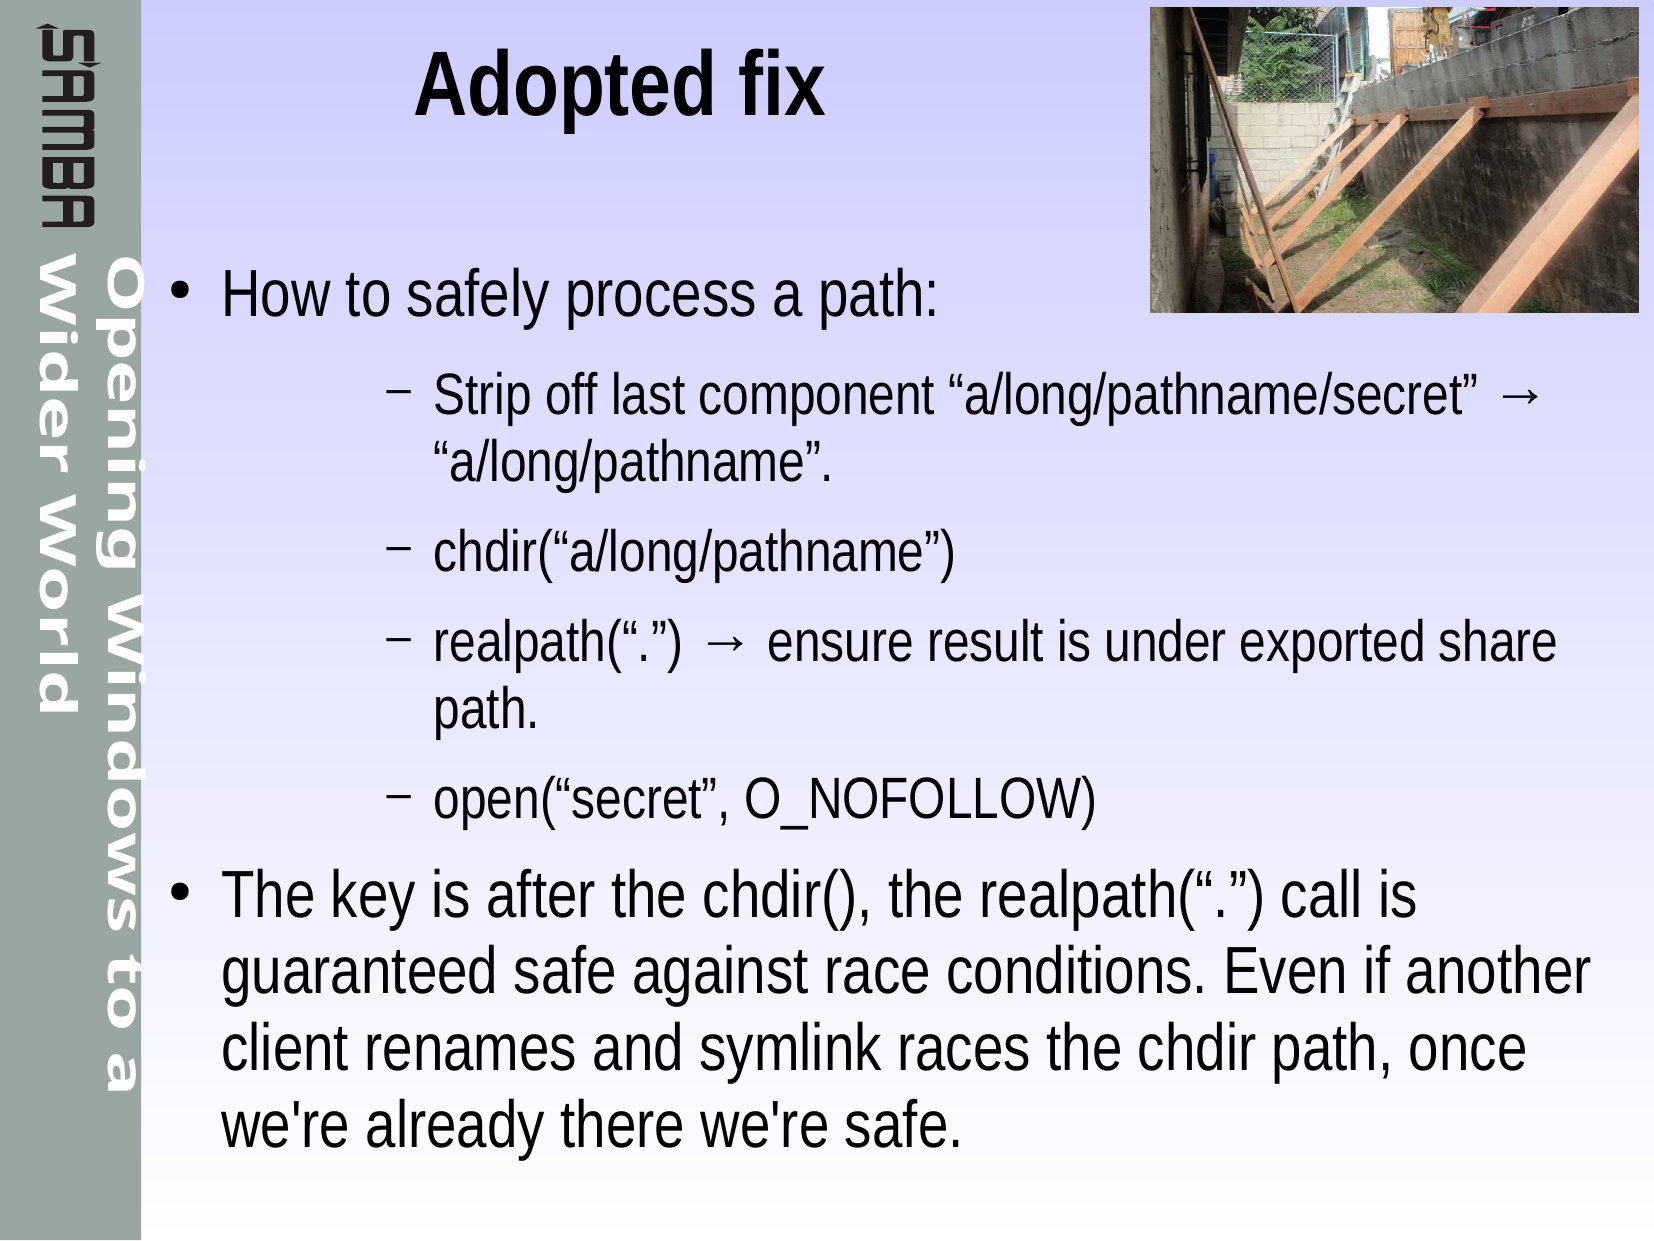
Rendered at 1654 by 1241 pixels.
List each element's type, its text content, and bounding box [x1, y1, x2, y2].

picture [1150, 7, 1639, 313]
list How to safely process a path: Strip off last component “a/long/pathname/secret” → “a/long/pathname”. chdir(“a/long/pathname”) realpath(“.”) → ensure result is under exported share path. open(“secret”, O_NOFOLLOW) The key is after the chdir(), the realpath(“.”) call is guaranteed safe against race conditions. Even if another client renames and symlink races the chdir path, once we're already there we're safe. [150, 253, 1605, 1169]
title Adopted fix [183, 0, 1057, 166]
